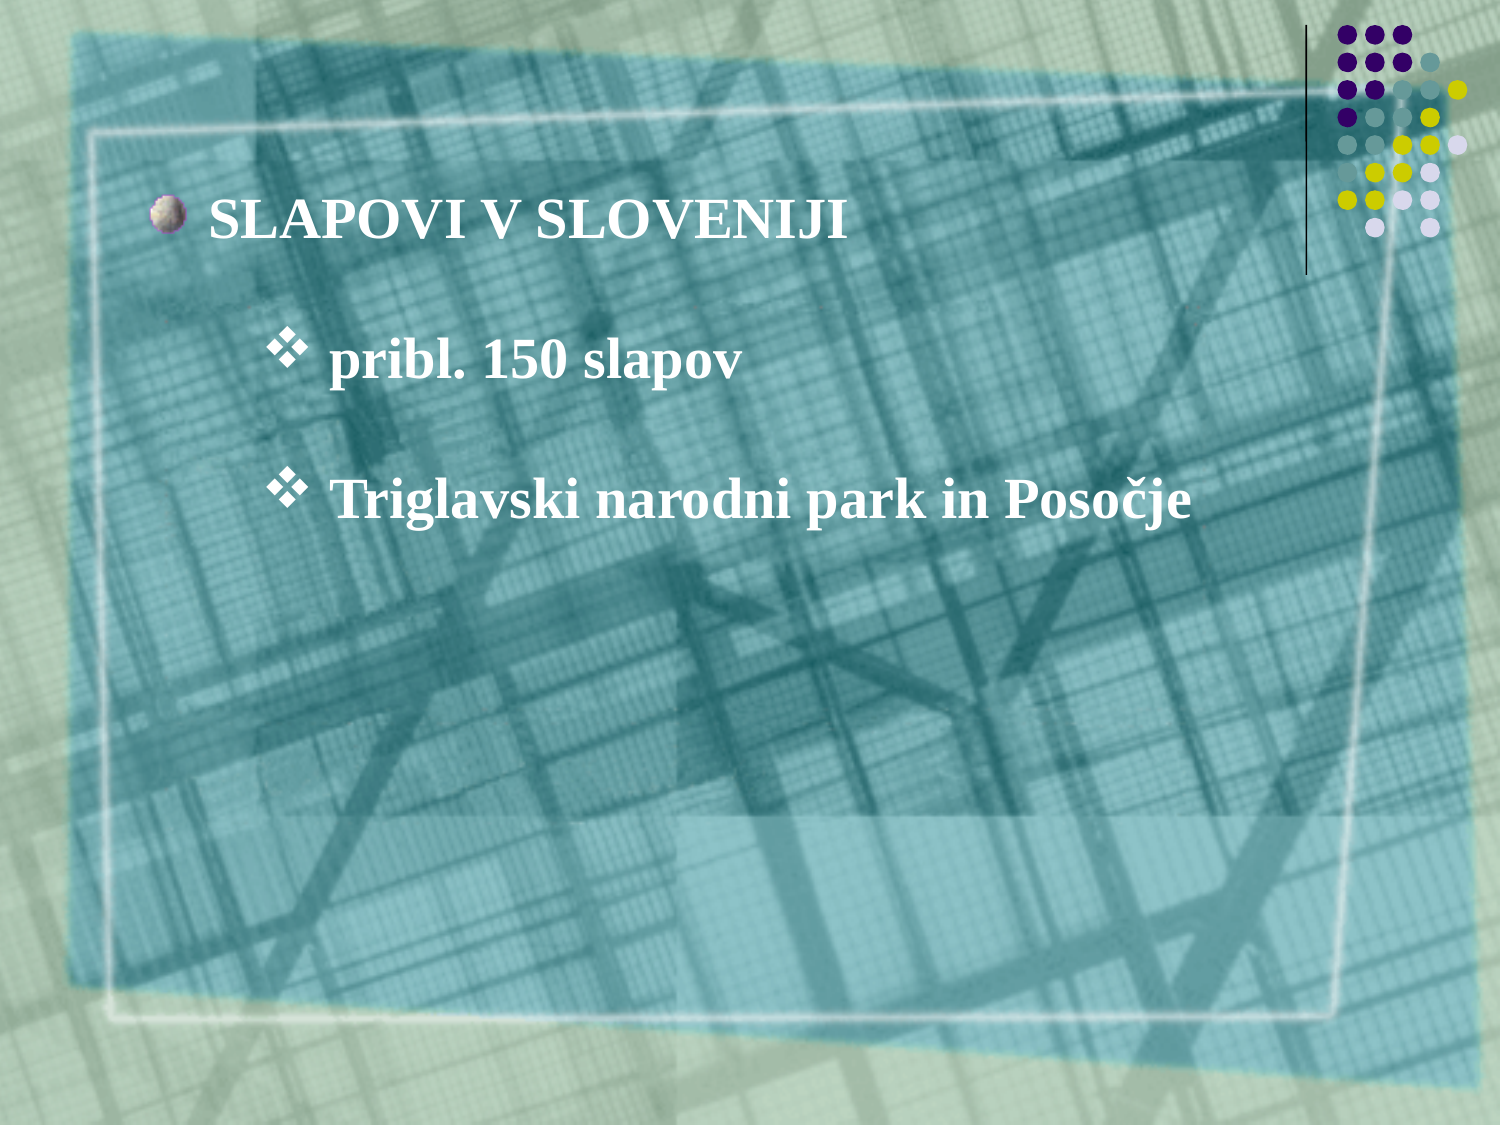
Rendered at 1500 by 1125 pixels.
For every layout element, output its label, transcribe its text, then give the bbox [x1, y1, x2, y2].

text_box SLAPOVI V SLOVENIJI pribl. 150 slapov Triglavski narodni park in Posočje [132, 172, 1208, 678]
picture [0, 0, 1500, 1125]
